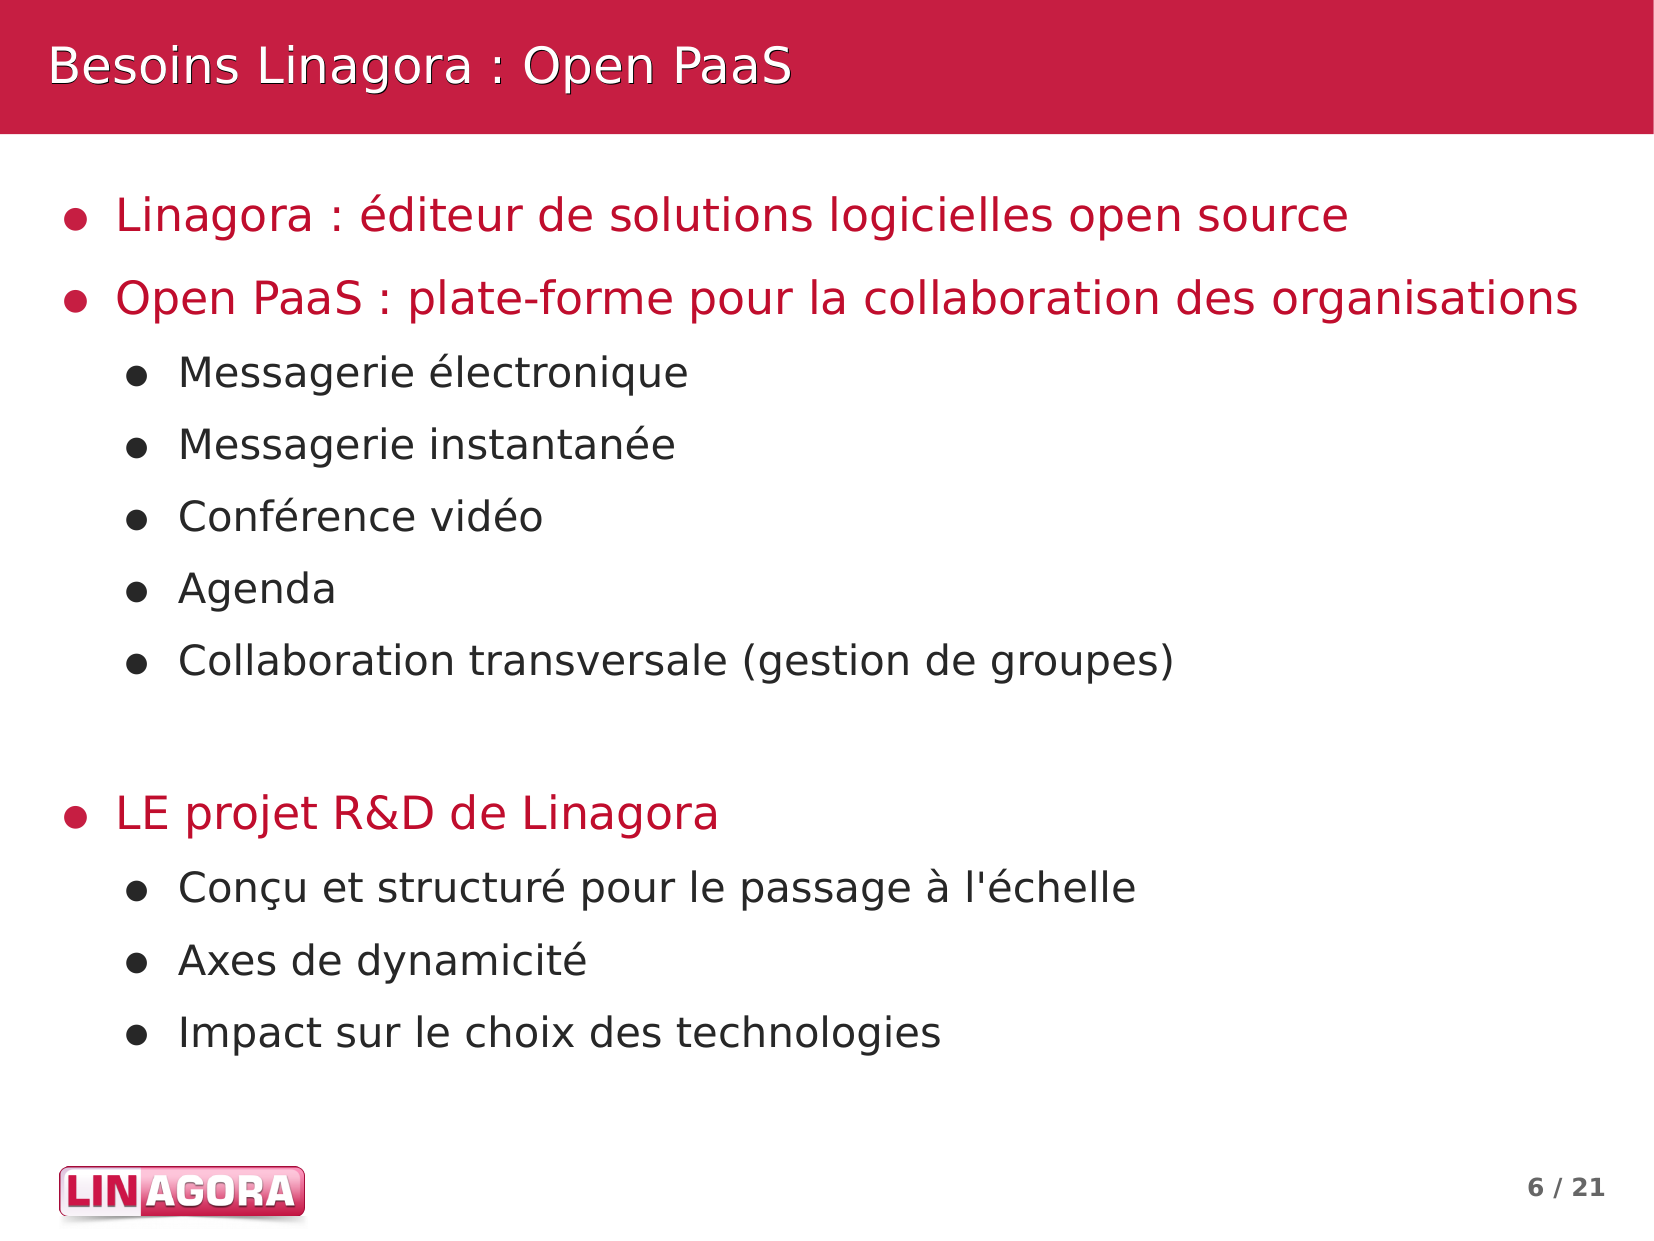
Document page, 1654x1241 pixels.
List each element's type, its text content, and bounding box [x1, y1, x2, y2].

picture [59, 1166, 308, 1229]
list Linagora : éditeur de solutions logicielles open source Open PaaS : plate-forme pour la collaboration des organisations Messagerie électronique Messagerie instantanée Conférence vidéo Agenda Collaboration transversale (gestion de groupes) LE projet R&D de Linagora Conçu et structuré pour le passage à l'échelle Axes de dynamicité Impact sur le choix des technologies [45, 188, 1606, 1134]
title Besoins Linagora : Open PaaS [47, 7, 1624, 126]
